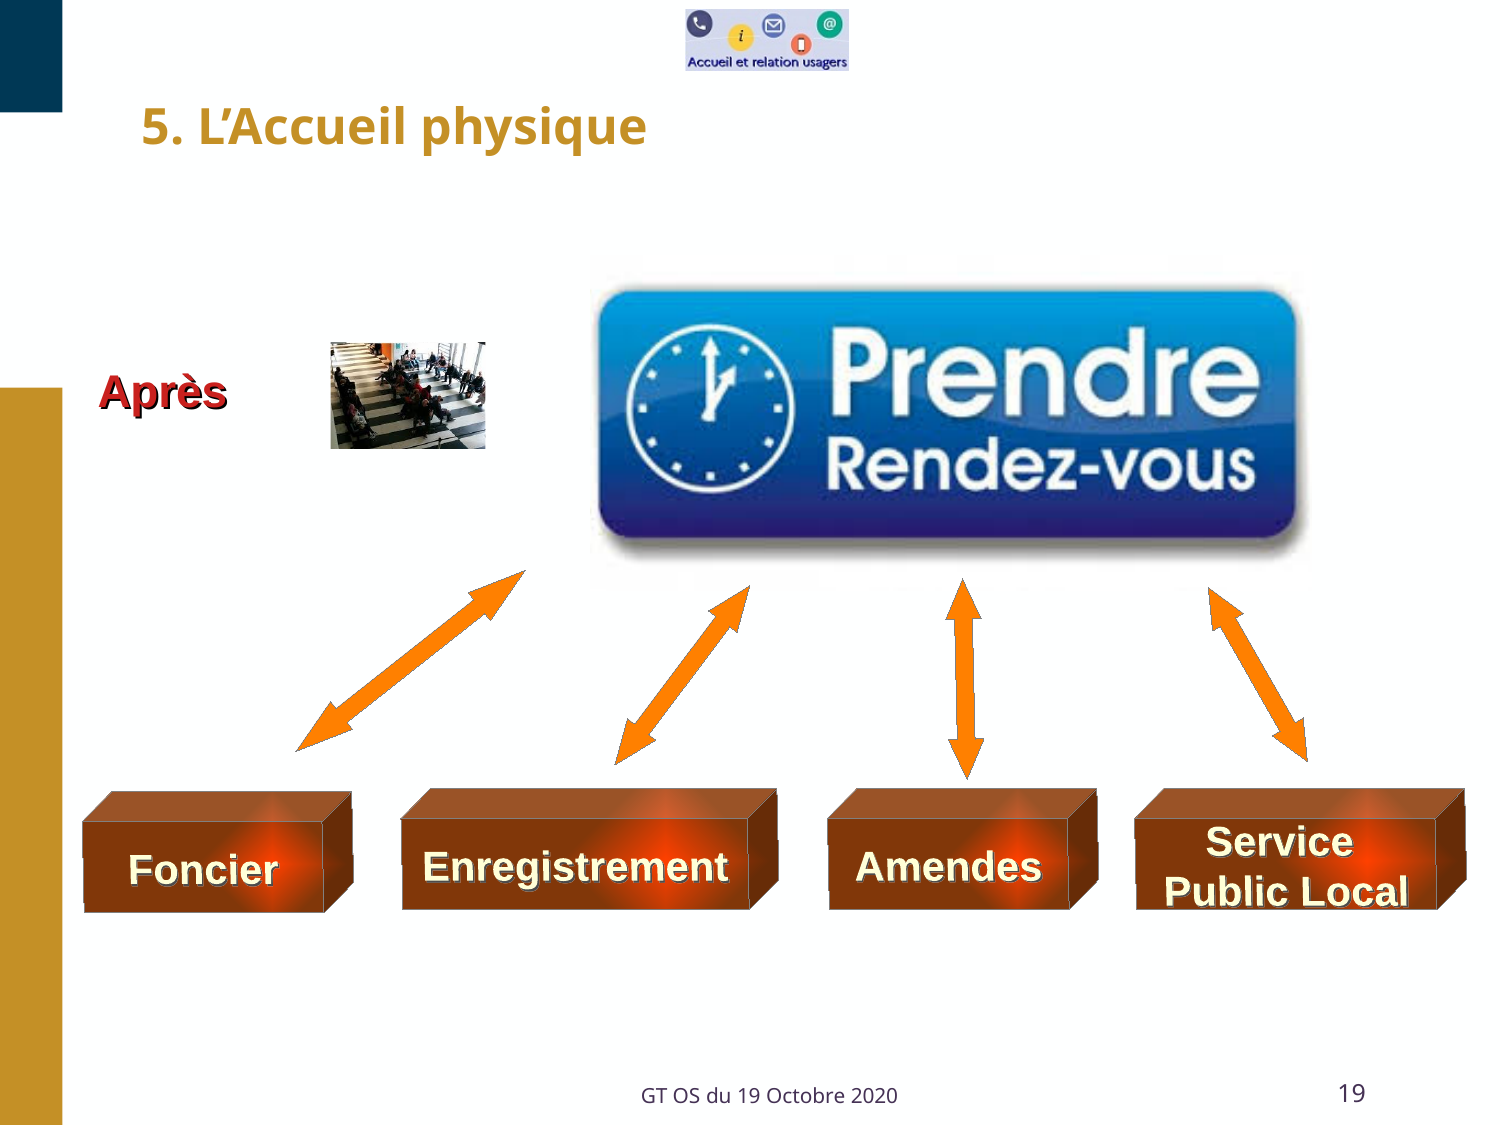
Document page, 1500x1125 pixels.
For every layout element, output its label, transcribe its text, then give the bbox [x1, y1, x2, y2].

text_box [295, 570, 526, 752]
text_box Foncier [82, 822, 323, 913]
text_box [945, 578, 984, 780]
picture [590, 255, 1312, 591]
text_box Après [82, 354, 260, 480]
text_box Service Public Local [1134, 819, 1436, 910]
text_box [1208, 587, 1308, 762]
text_box [614, 585, 750, 765]
text_box Amendes [827, 819, 1069, 910]
picture [330, 342, 486, 449]
picture [685, 9, 849, 70]
title 5. L’Accueil physique [141, 70, 1428, 186]
text_box Enregistrement [400, 819, 749, 910]
